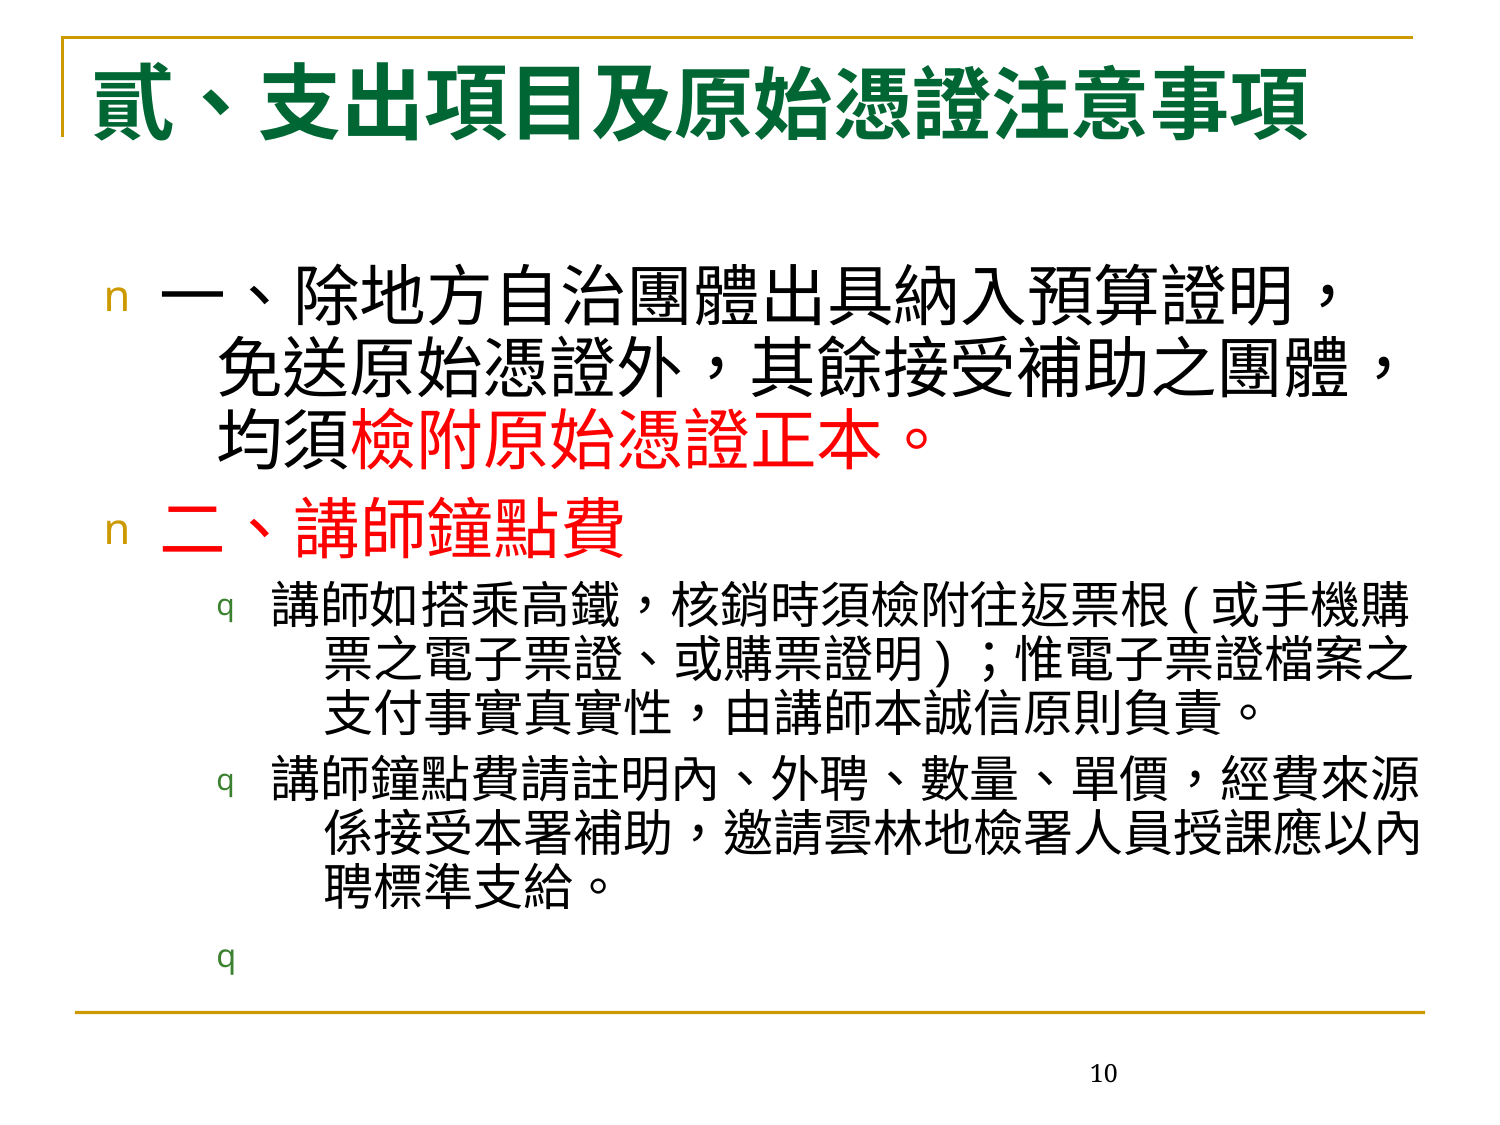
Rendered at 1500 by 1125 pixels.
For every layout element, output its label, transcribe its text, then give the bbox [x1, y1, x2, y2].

text_box [1074, 1024, 1426, 1100]
title 貳、支出項目及原始憑證注意事項 [76, 42, 1427, 230]
list 一、除地方自治團體出具納入預算證明，免送原始憑證外，其餘接受補助之團體，均須檢附原始憑證正本。 二、講師鐘點費 講師如搭乘高鐵，核銷時須檢附往返票根(或手機購票之電子票證、或購票證明)；惟電子票證檔案之支付事實真實性，由講師本誠信原則負責。 講師鐘點費請註明內、外聘、數量、單價，經費來源係接受本署補助，邀請雲林地檢署人員授課應以內聘標準支給。 [88, 255, 1439, 1035]
